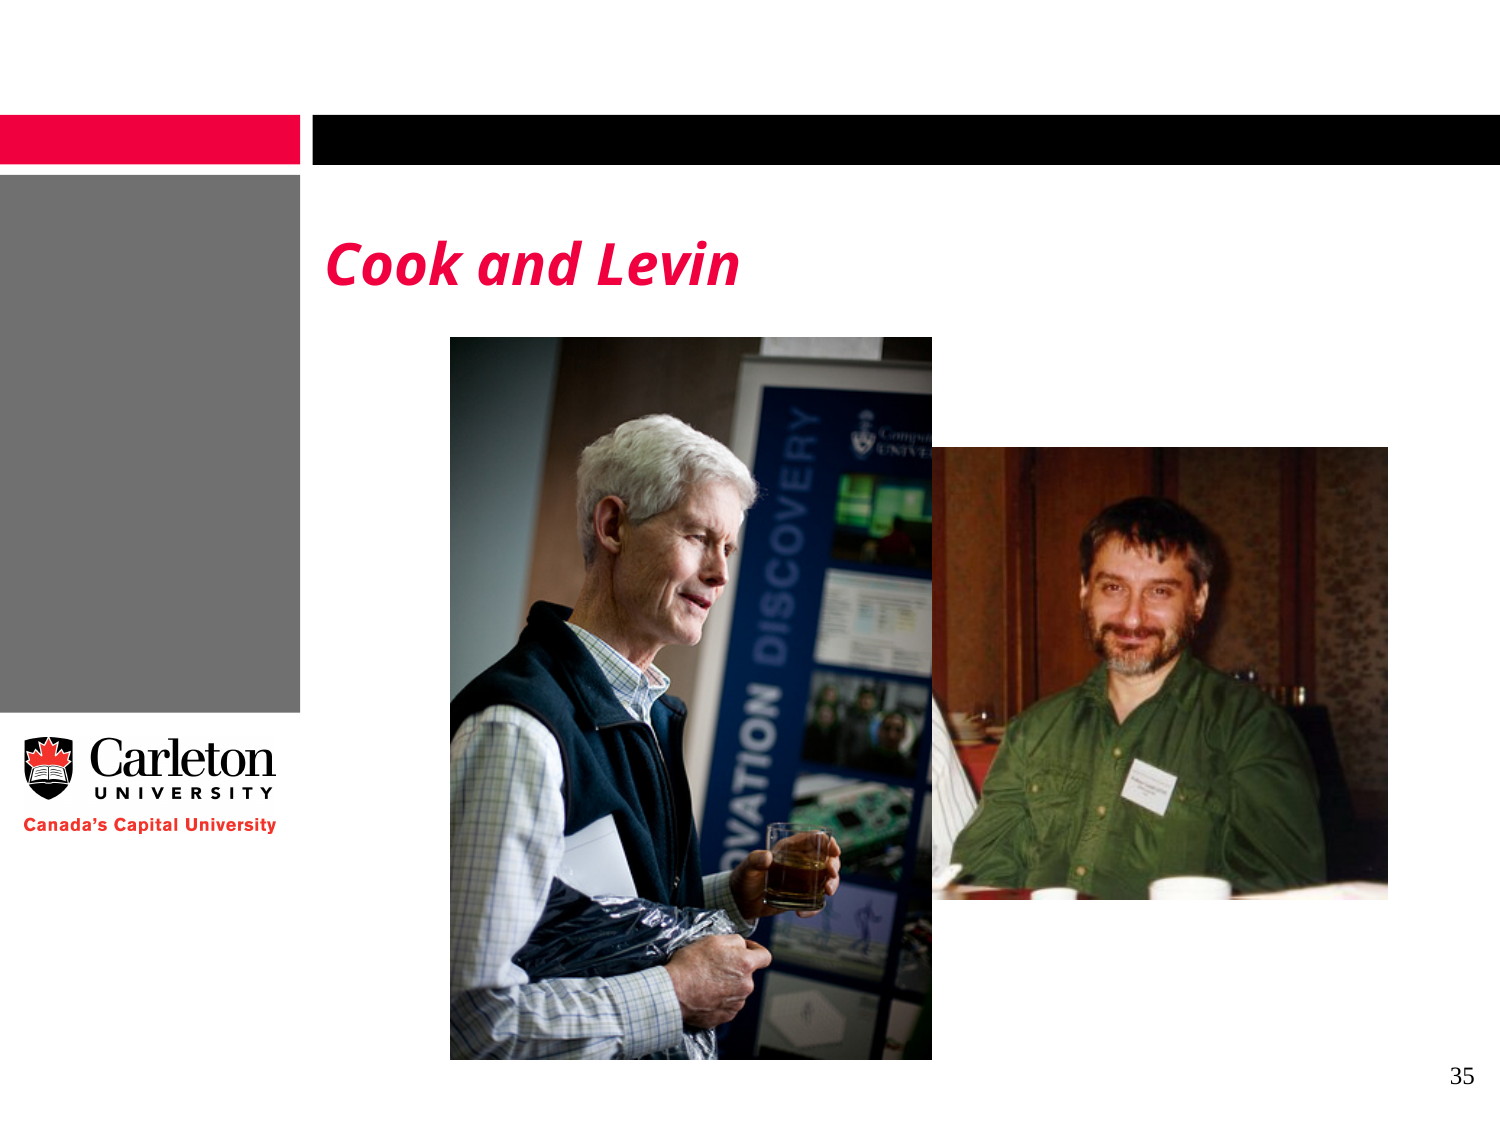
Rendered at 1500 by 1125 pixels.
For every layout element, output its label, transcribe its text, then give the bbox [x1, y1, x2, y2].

picture [24, 737, 276, 834]
picture [450, 337, 1388, 1060]
title Cook and Levin [324, 194, 1450, 331]
